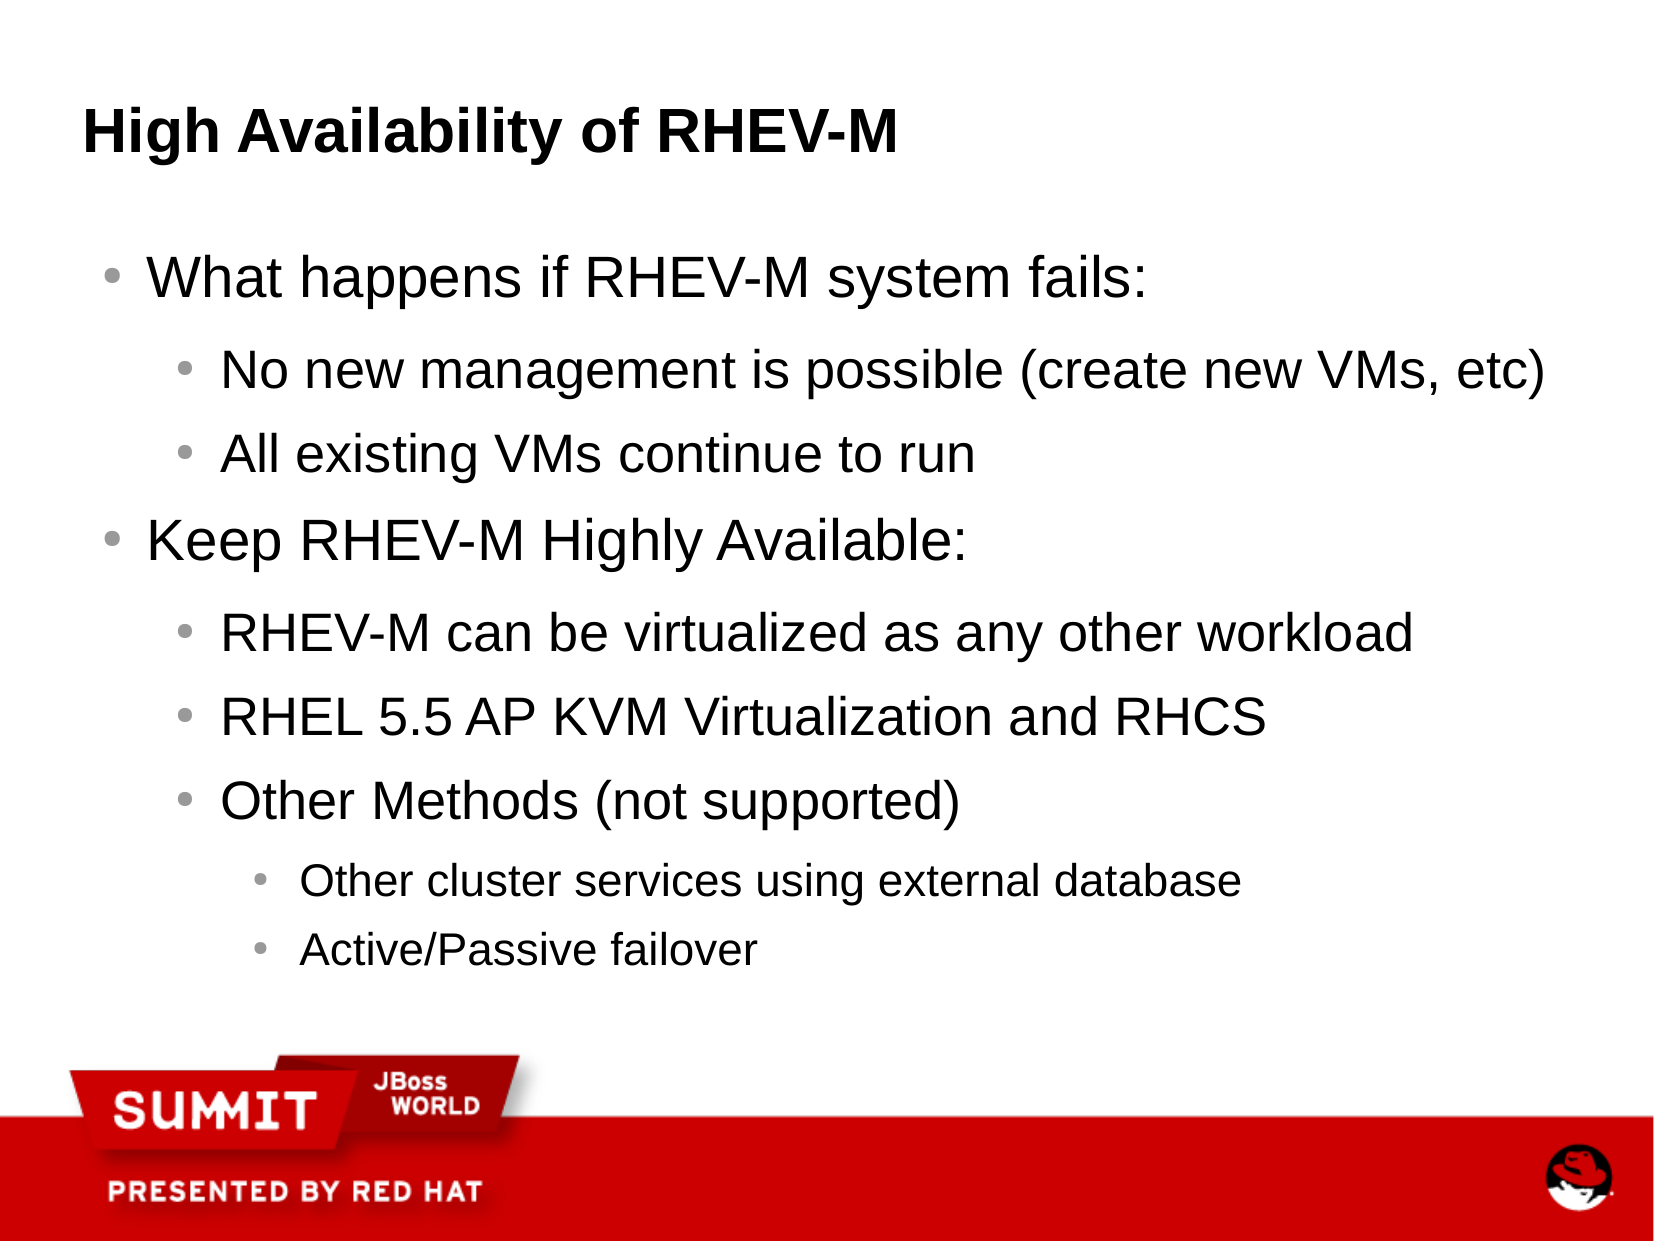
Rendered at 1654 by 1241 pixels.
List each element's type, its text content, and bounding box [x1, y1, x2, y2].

title High Availability of RHEV-M [82, 37, 1571, 226]
picture [0, 1043, 1654, 1241]
list What happens if RHEV-M system fails: No new management is possible (create new VMs, etc) All existing VMs continue to run Keep RHEV-M Highly Available: RHEV-M can be virtualized as any other workload RHEL 5.5 AP KVM Virtualization and RHCS Other Methods (not supported) Other cluster services using external database Active/Passive failover [86, 244, 1576, 1039]
